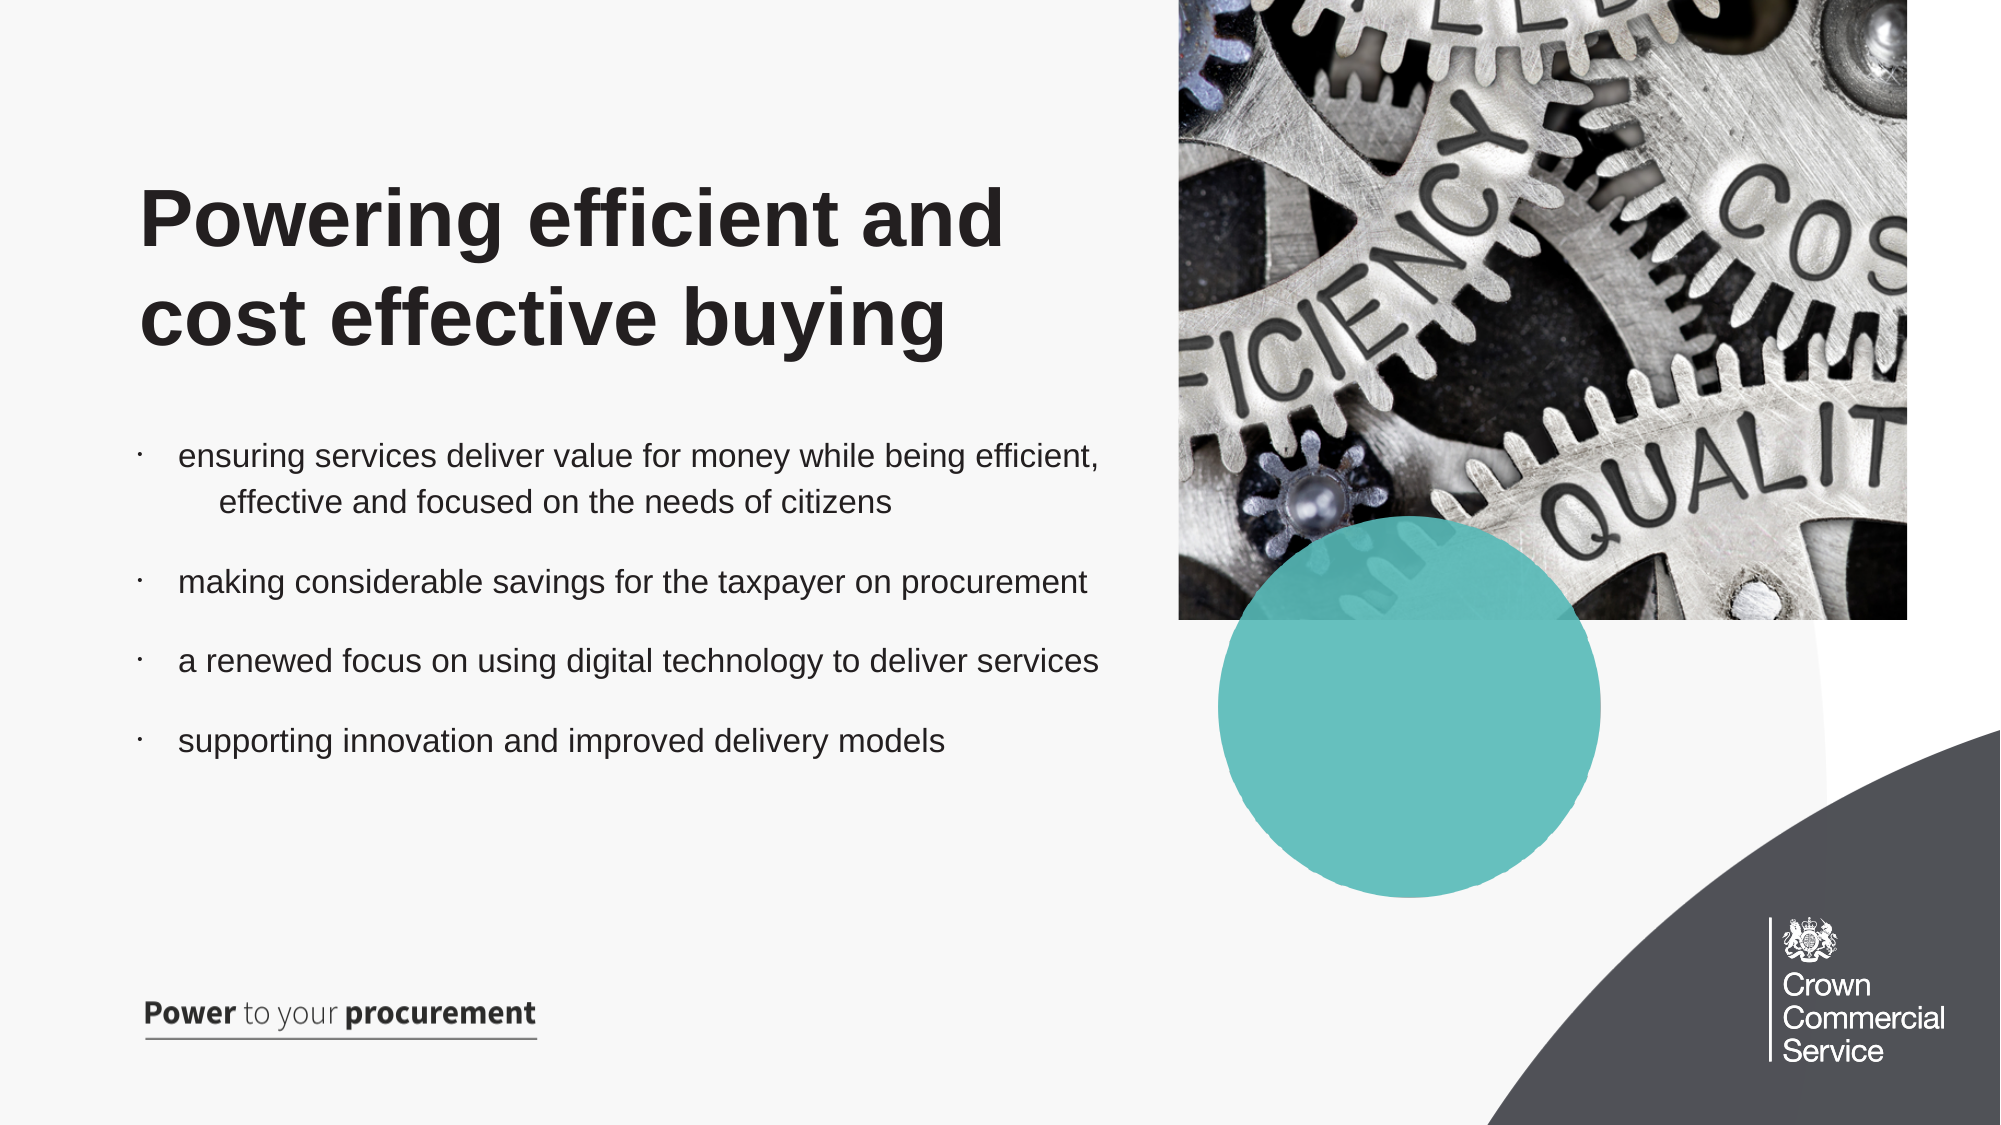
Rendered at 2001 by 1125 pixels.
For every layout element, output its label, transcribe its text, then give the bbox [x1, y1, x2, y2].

picture [1178, 0, 1908, 898]
text_box ensuring services deliver value for money while being efficient, effective and focused on the needs of citizens making considerable savings for the taxpayer on procurement a renewed focus on using digital technology to deliver services supporting innovation and improved delivery models [137, 428, 1150, 895]
title Powering efficient and cost effective buying [137, 164, 1178, 389]
picture [1769, 917, 1944, 1063]
